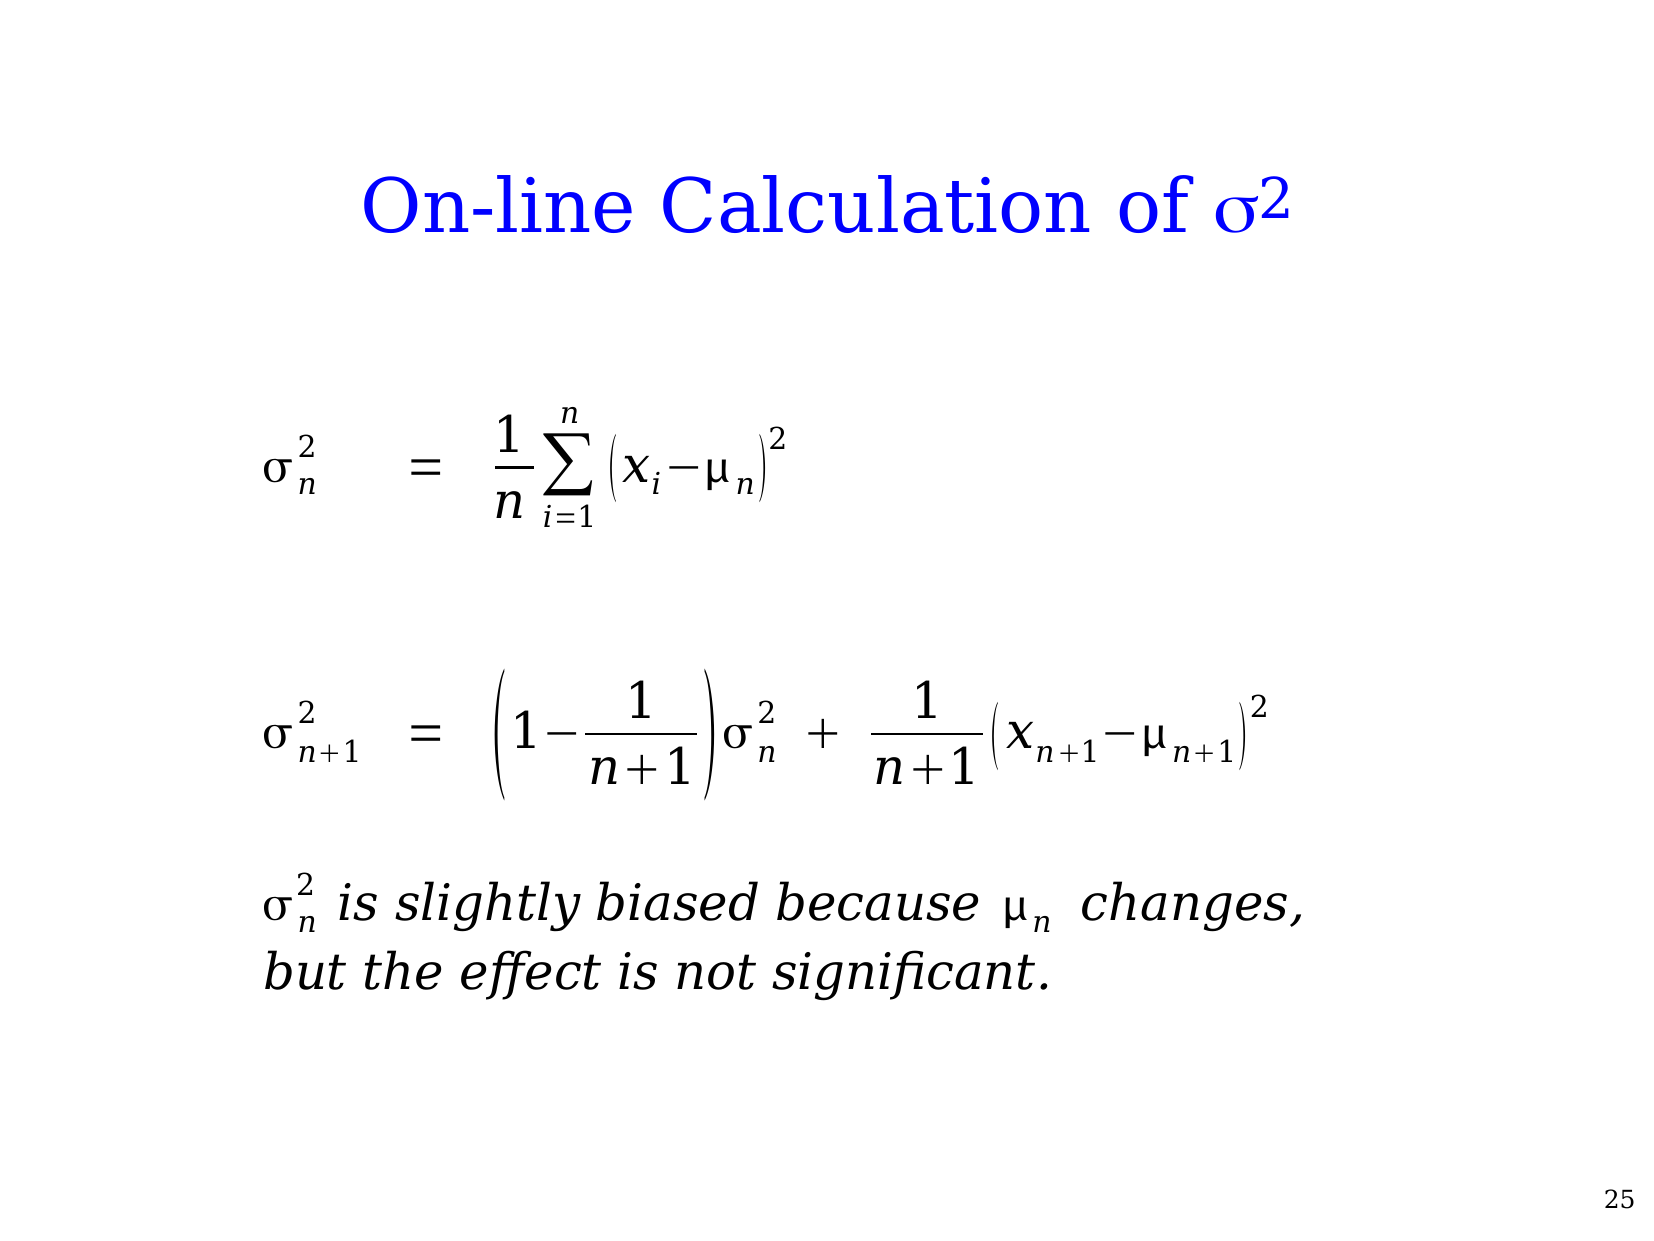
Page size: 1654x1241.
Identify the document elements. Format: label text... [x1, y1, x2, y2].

title On-line Calculation of s2 [121, 102, 1534, 311]
chart [255, 390, 1312, 1002]
